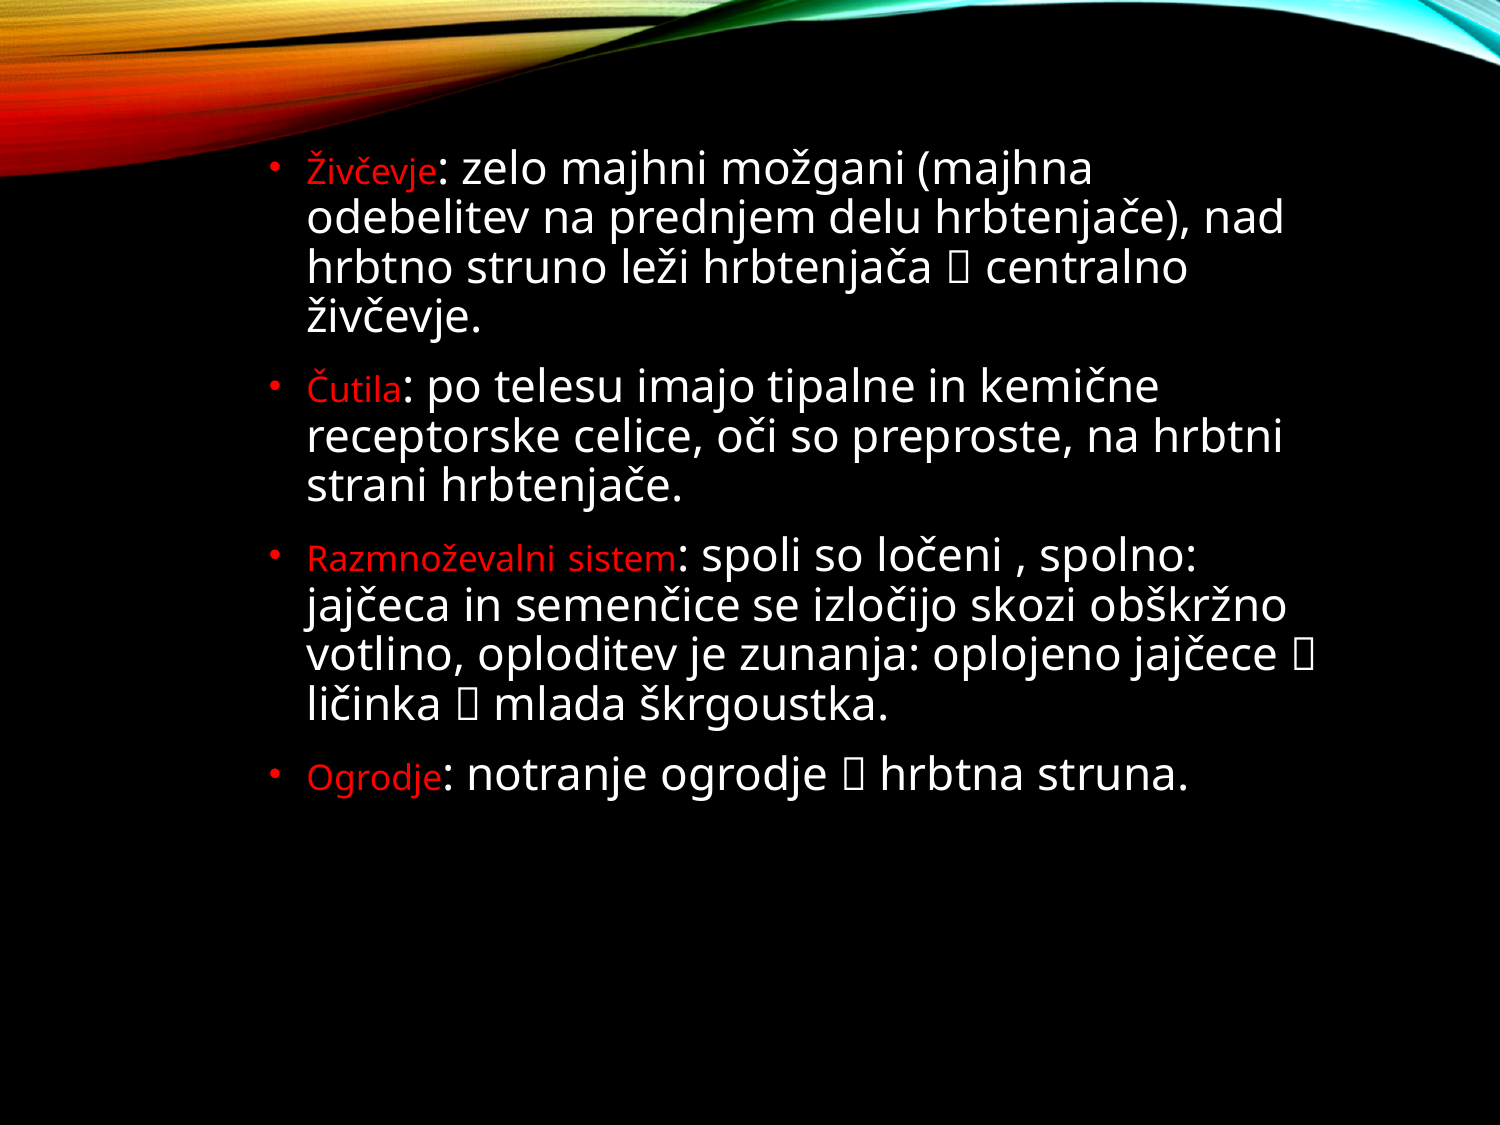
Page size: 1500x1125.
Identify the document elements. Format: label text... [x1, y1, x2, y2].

list Živčevje: zelo majhni možgani (majhna odebelitev na prednjem delu hrbtenjače), nad hrbtno struno leži hrbtenjača  centralno živčevje. Čutila: po telesu imajo tipalne in kemične receptorske celice, oči so preproste, na hrbtni strani hrbtenjače. Razmnoževalni sistem: spoli so ločeni , spolno: jajčeca in semenčice se izločijo skozi obškržno votlino, oploditev je zunanja: oplojeno jajčece  ličinka  mlada škrgoustka. Ogrodje: notranje ogrodje  hrbtna struna. [253, 137, 1336, 864]
picture [0, 0, 1500, 178]
